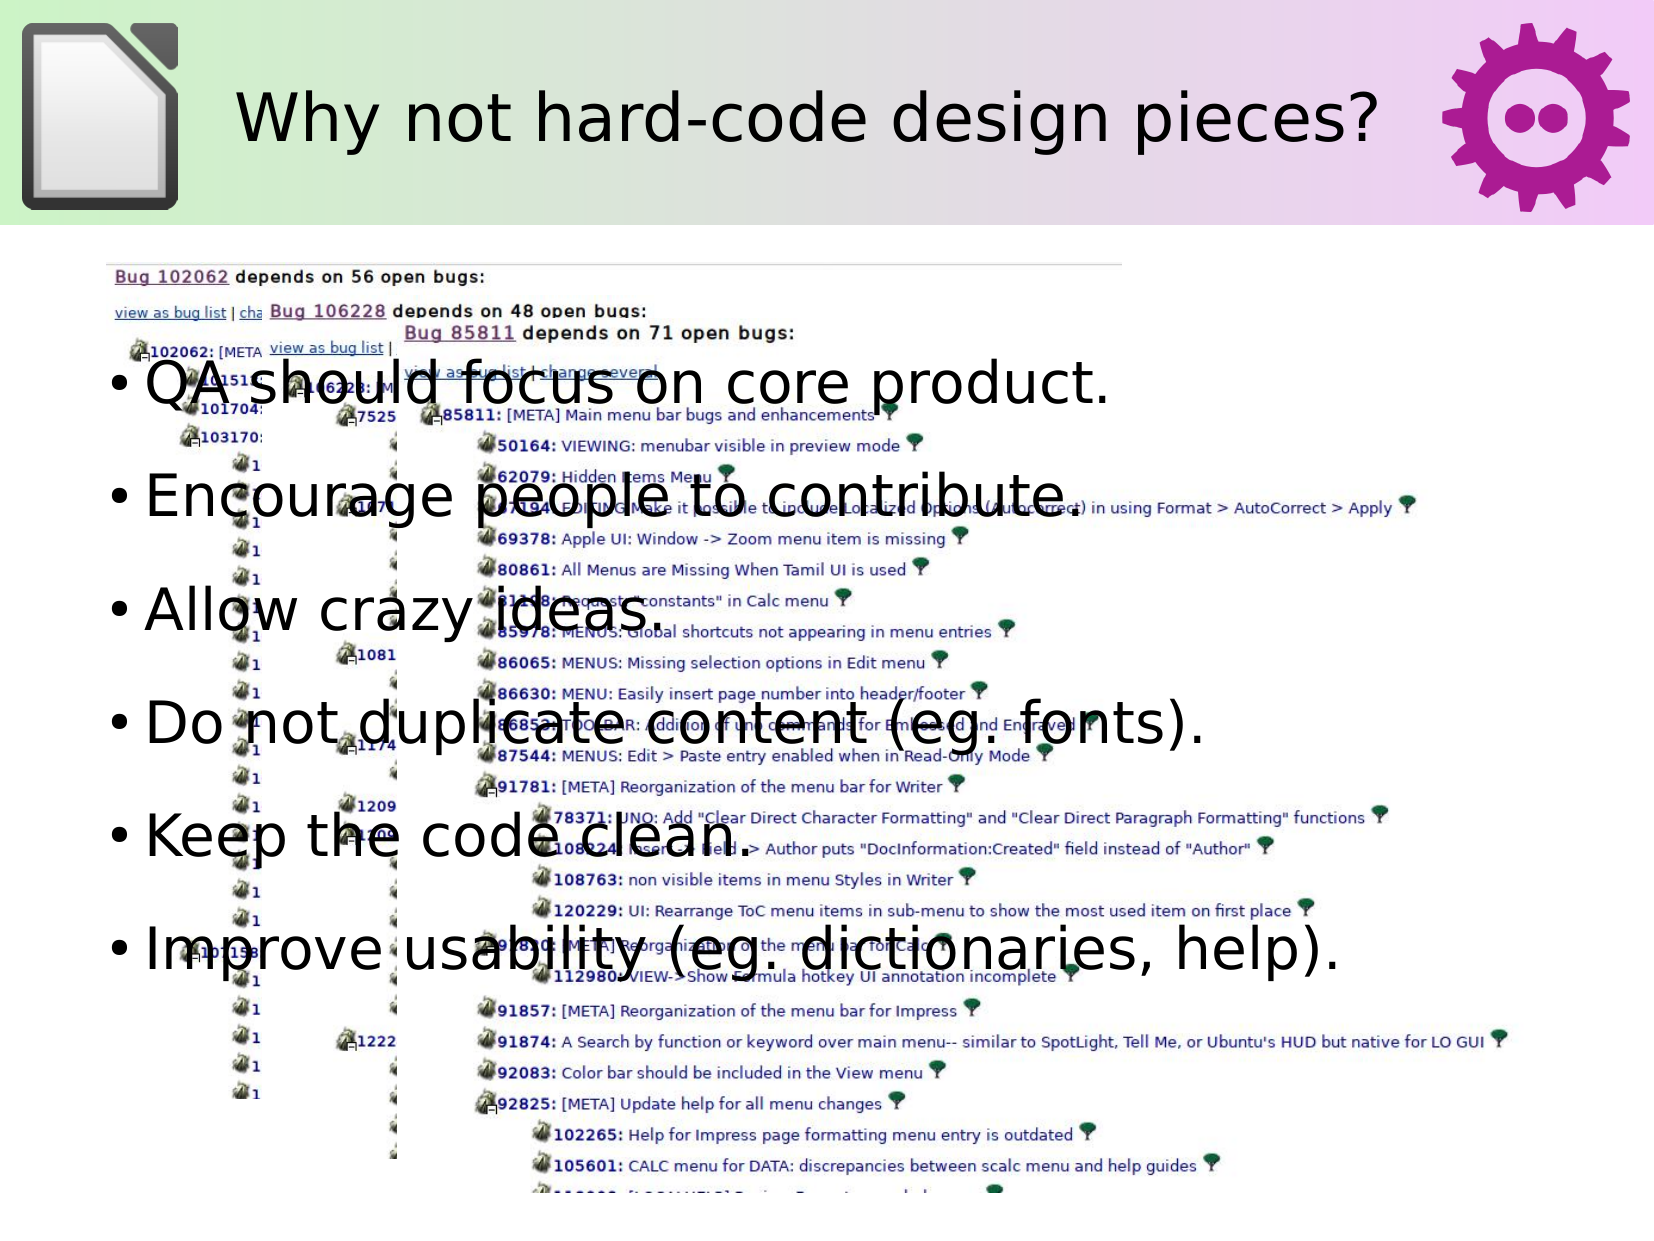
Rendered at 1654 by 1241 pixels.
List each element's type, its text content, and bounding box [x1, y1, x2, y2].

title Why not hard-code design pieces? [212, 23, 1406, 213]
text_box QA should focus on core product. [94, 342, 1382, 426]
text_box Keep the code clean. [94, 795, 1382, 878]
text_box Allow crazy ideas. [94, 568, 1382, 652]
picture [1442, 23, 1630, 212]
text_box Encourage people to contribute. [94, 455, 1288, 539]
text_box Improve usability (eg. dictionaries, help). [94, 908, 1382, 991]
text_box Do not duplicate content (eg. fonts). [94, 681, 1382, 765]
picture [22, 23, 178, 210]
picture [106, 262, 1524, 1193]
